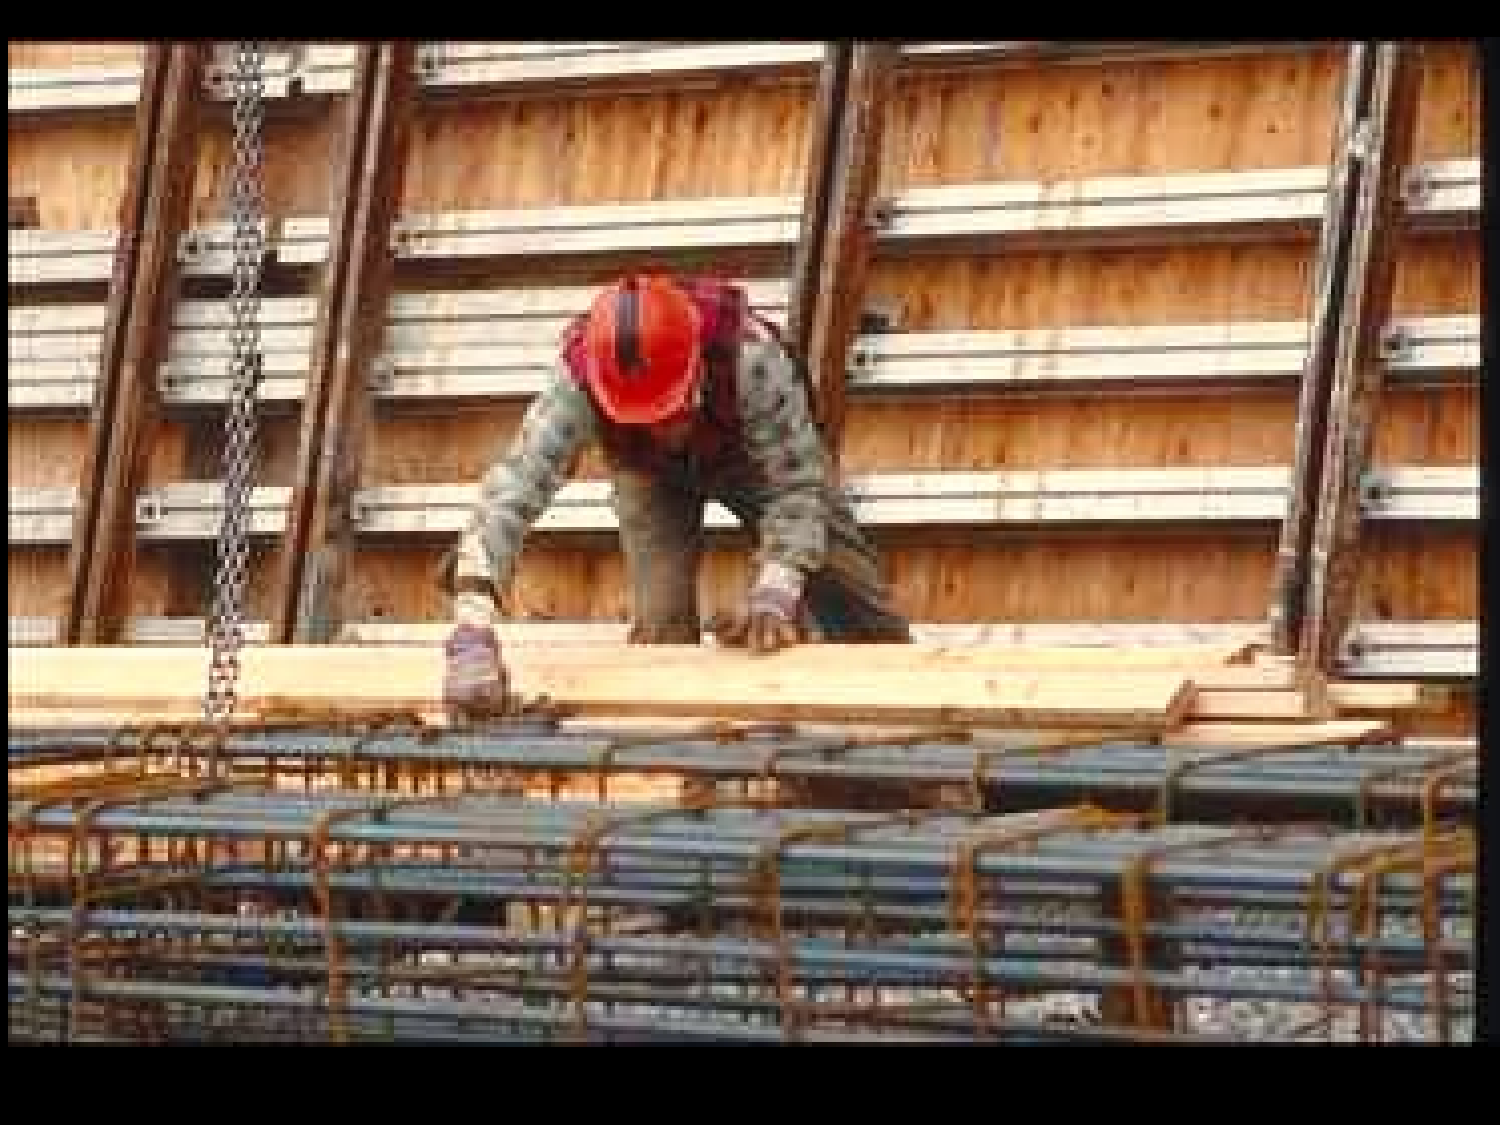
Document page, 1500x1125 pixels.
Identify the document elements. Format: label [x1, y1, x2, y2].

picture [8, 37, 1500, 1047]
